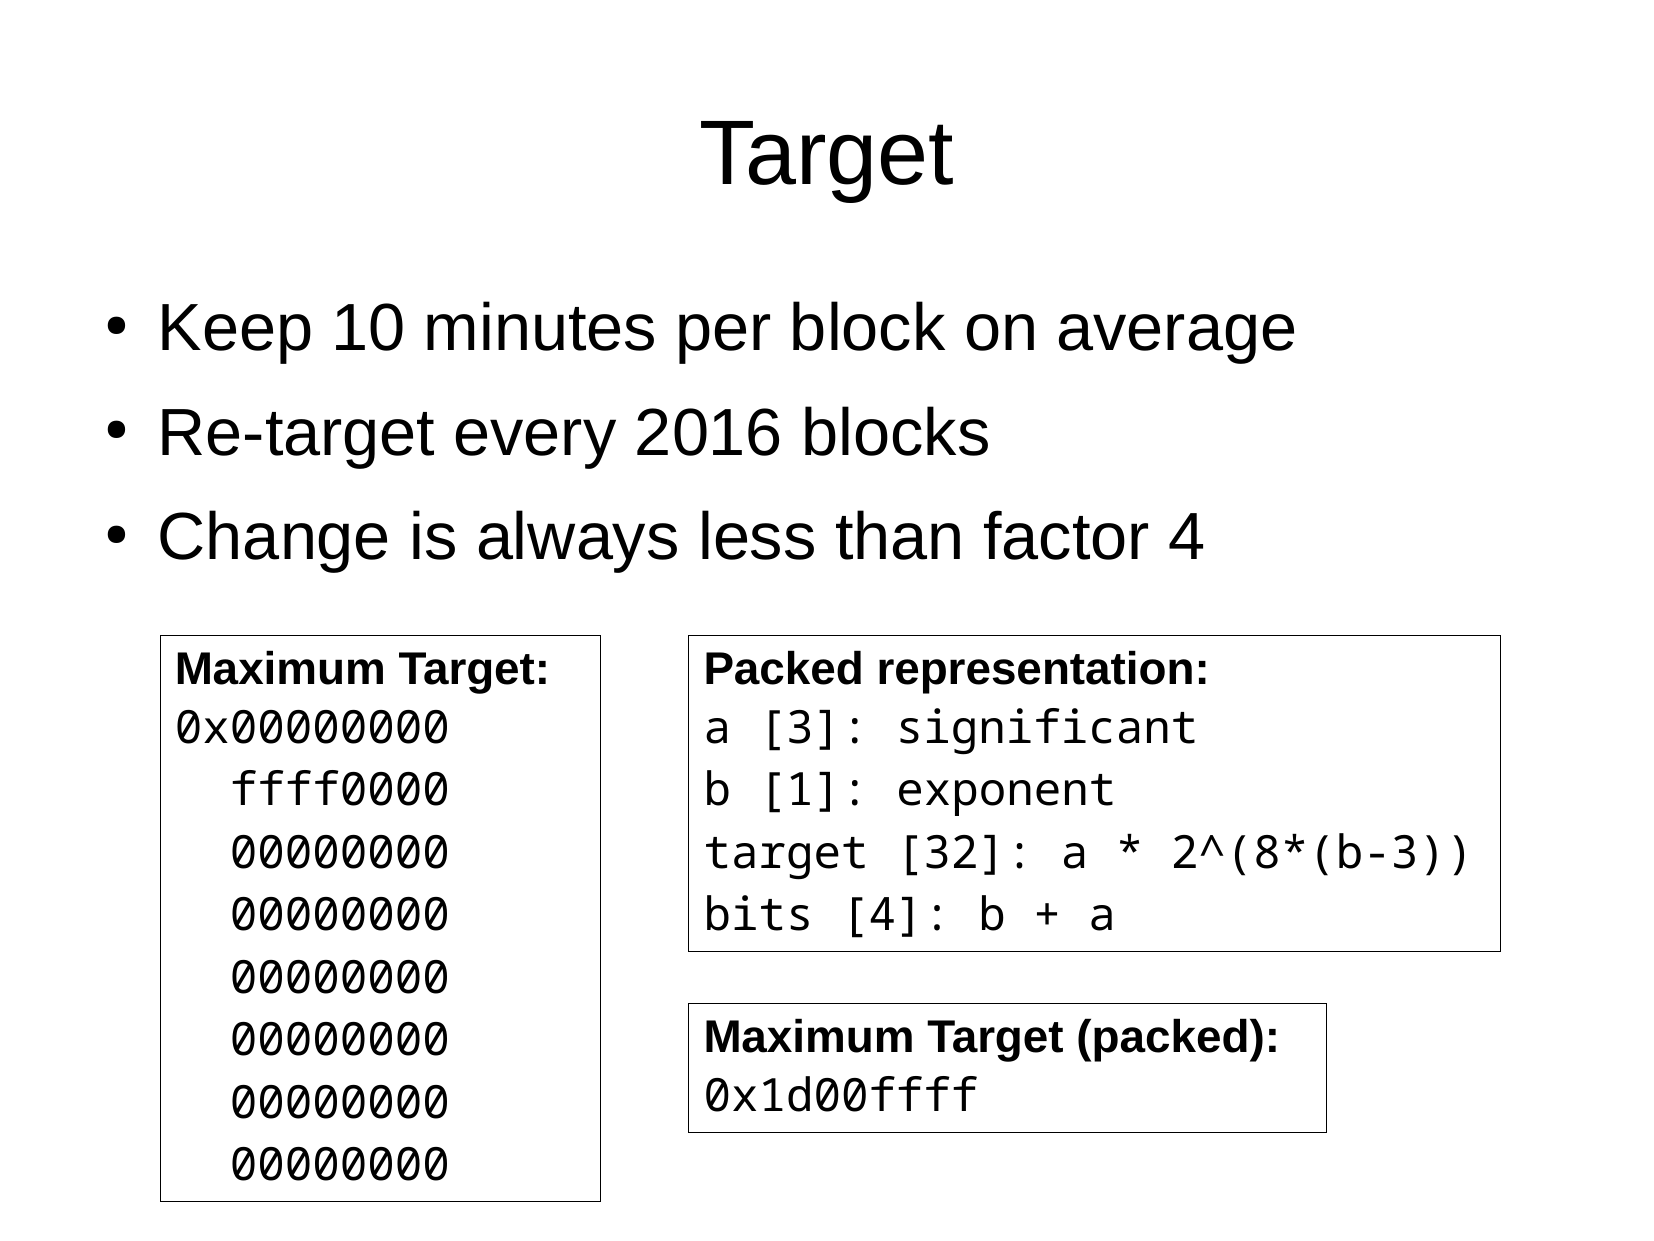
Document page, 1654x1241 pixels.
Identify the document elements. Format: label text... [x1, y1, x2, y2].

text_box Maximum Target: 0x00000000 ffff0000 00000000 00000000 00000000 00000000 00000000 00000000 [160, 635, 601, 1128]
text_box Maximum Target (packed): 0x1d00ffff [688, 1003, 1327, 1123]
list Keep 10 minutes per block on average Re-target every 2016 blocks Change is always less than factor 4 [86, 290, 1576, 601]
title Target [82, 56, 1571, 250]
text_box Packed representation: a [3]: significant b [1]: exponent target [32]: a * 2^(8*(b-3)) bits [4]: b + a [688, 635, 1501, 915]
